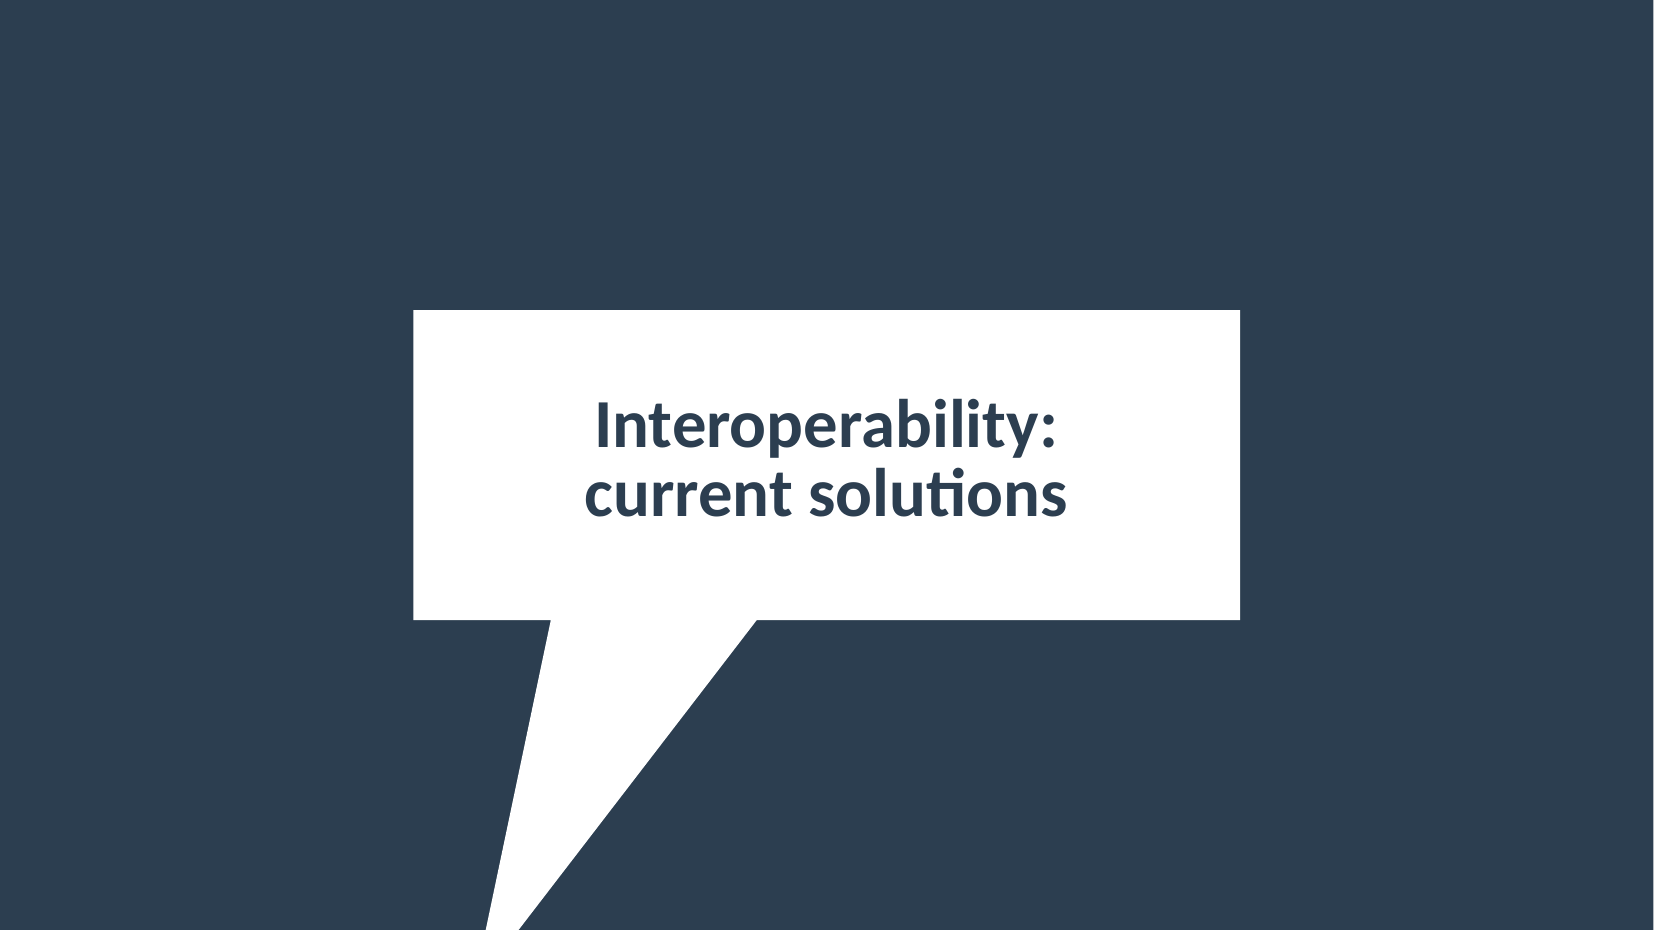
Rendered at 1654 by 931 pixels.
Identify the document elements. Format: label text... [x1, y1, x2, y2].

title Interoperability: current solutions [442, 332, 1211, 598]
